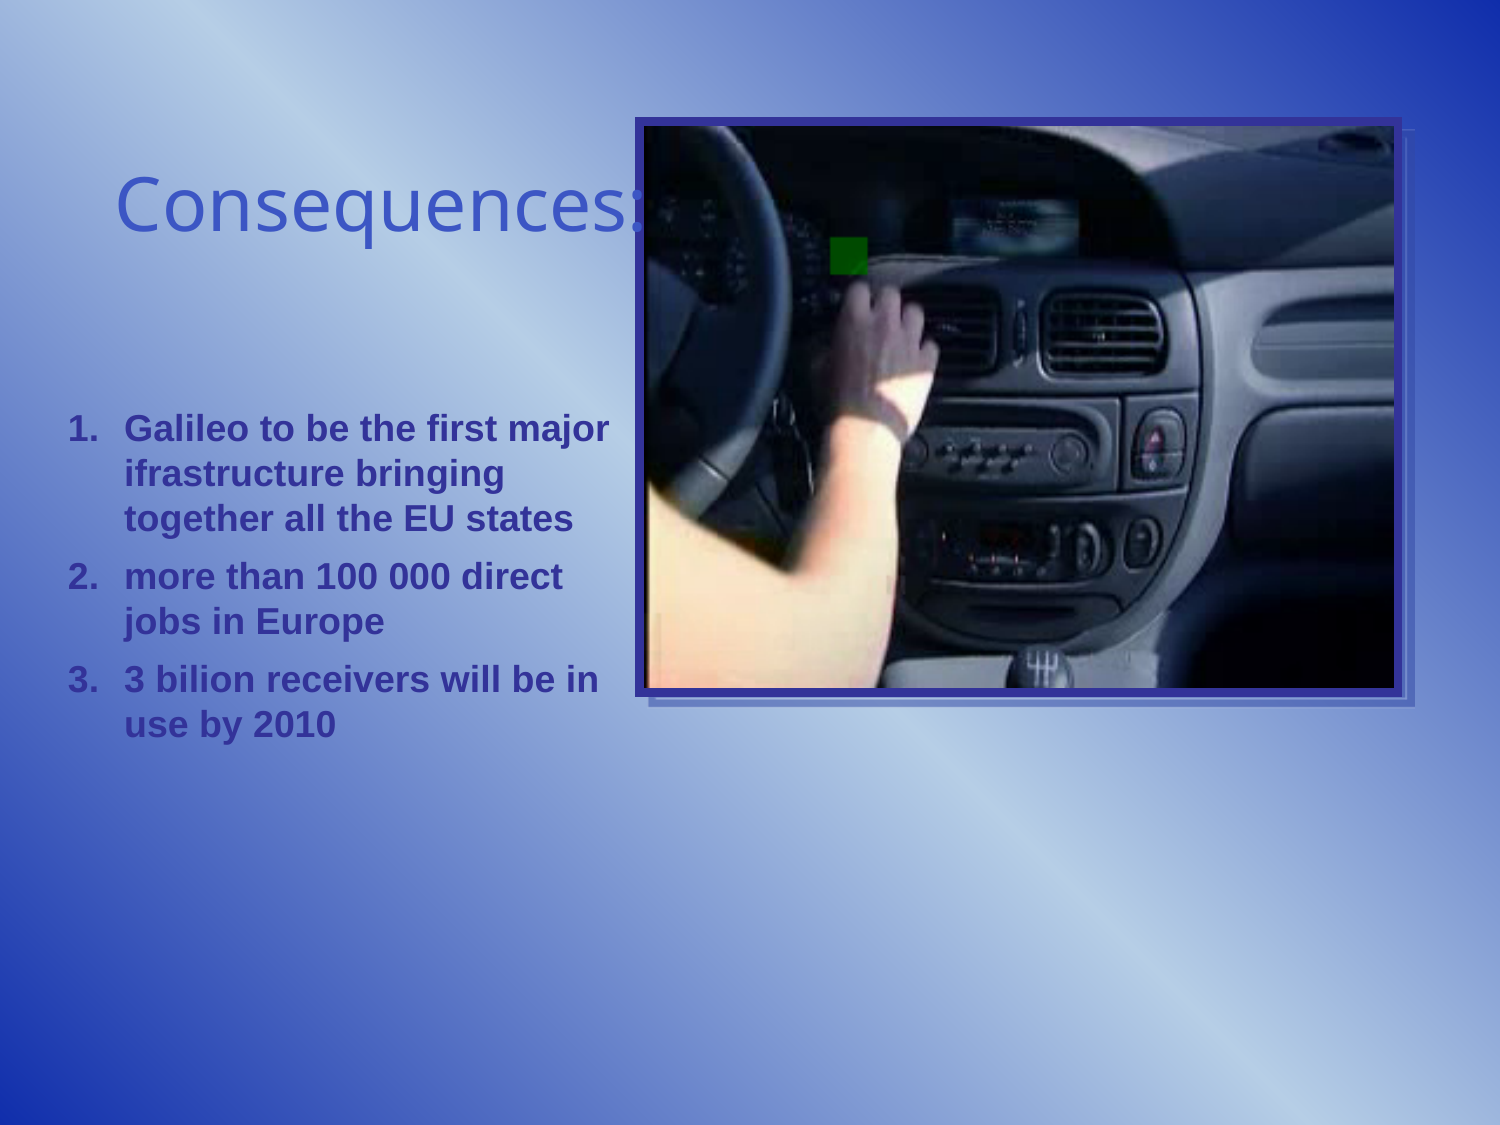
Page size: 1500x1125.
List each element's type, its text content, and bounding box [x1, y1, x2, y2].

text_box Consequences: [100, 148, 597, 315]
text_box Galileo to be the first major ifrastructure bringing together all the EU states more than 100 000 direct jobs in Europe 3 bilion receivers will be in use by 2010 [53, 397, 633, 752]
picture [643, 125, 1394, 689]
